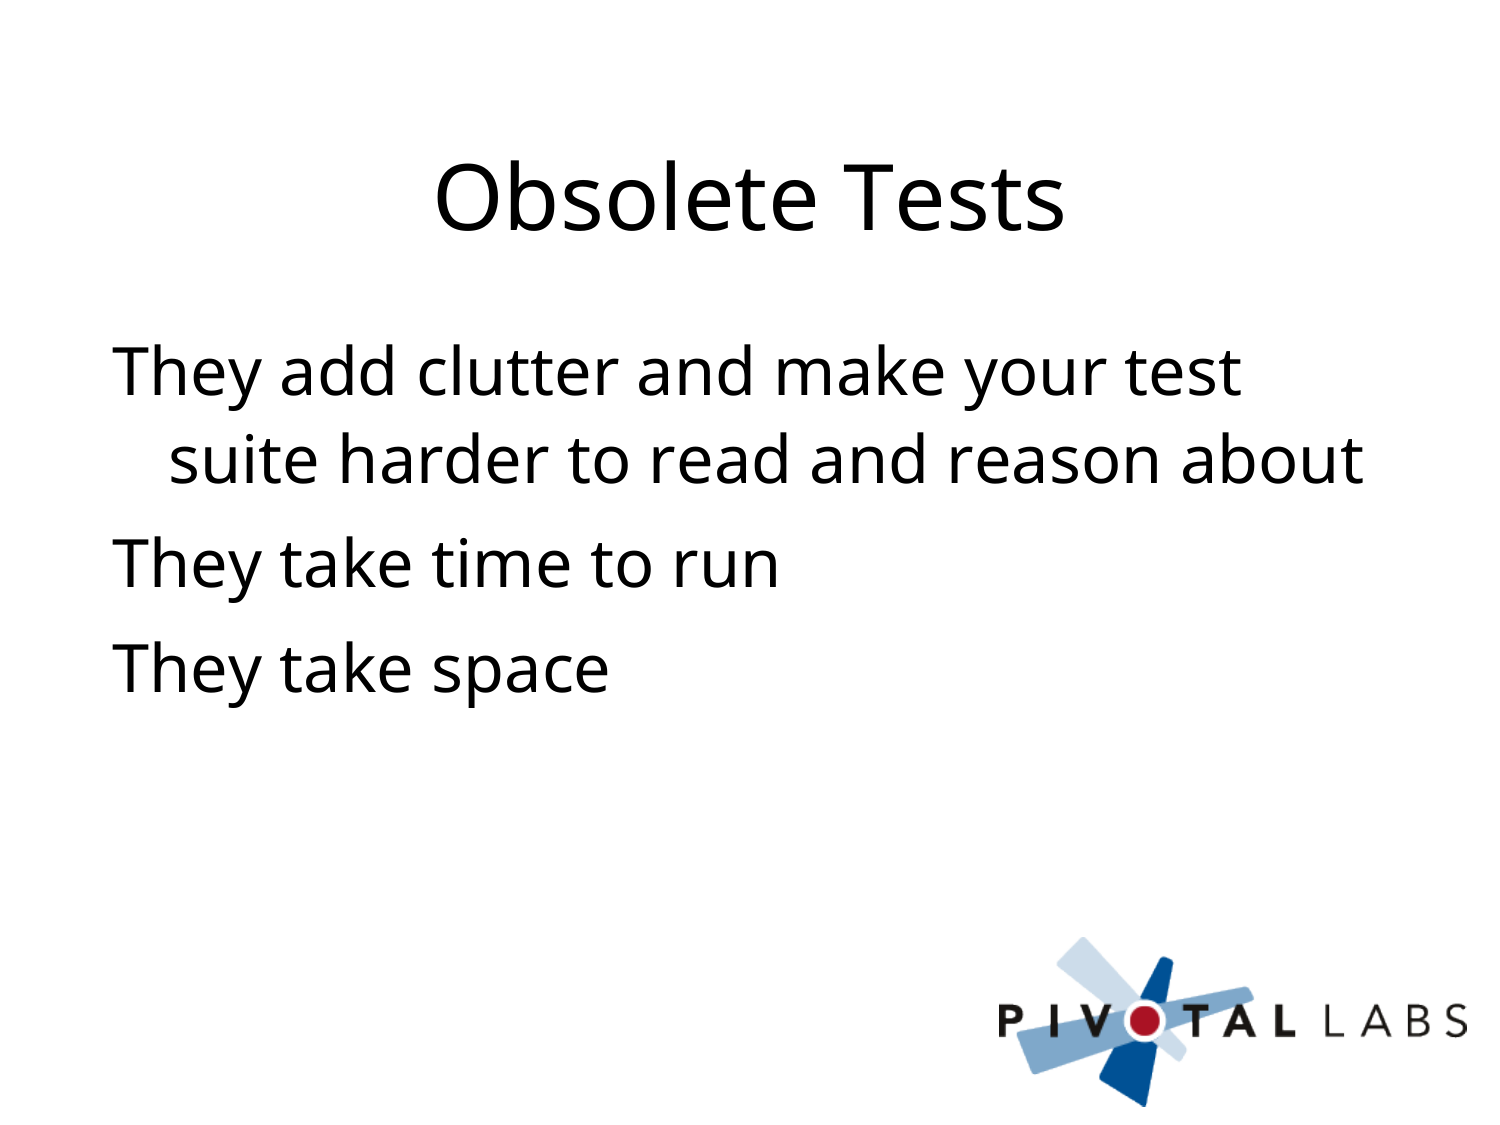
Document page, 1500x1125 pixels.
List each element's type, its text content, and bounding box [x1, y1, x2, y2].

title Obsolete Tests [112, 76, 1388, 312]
picture [999, 937, 1467, 1107]
list They add clutter and make your test suite harder to read and reason about They take time to run They take space [112, 324, 1388, 1000]
